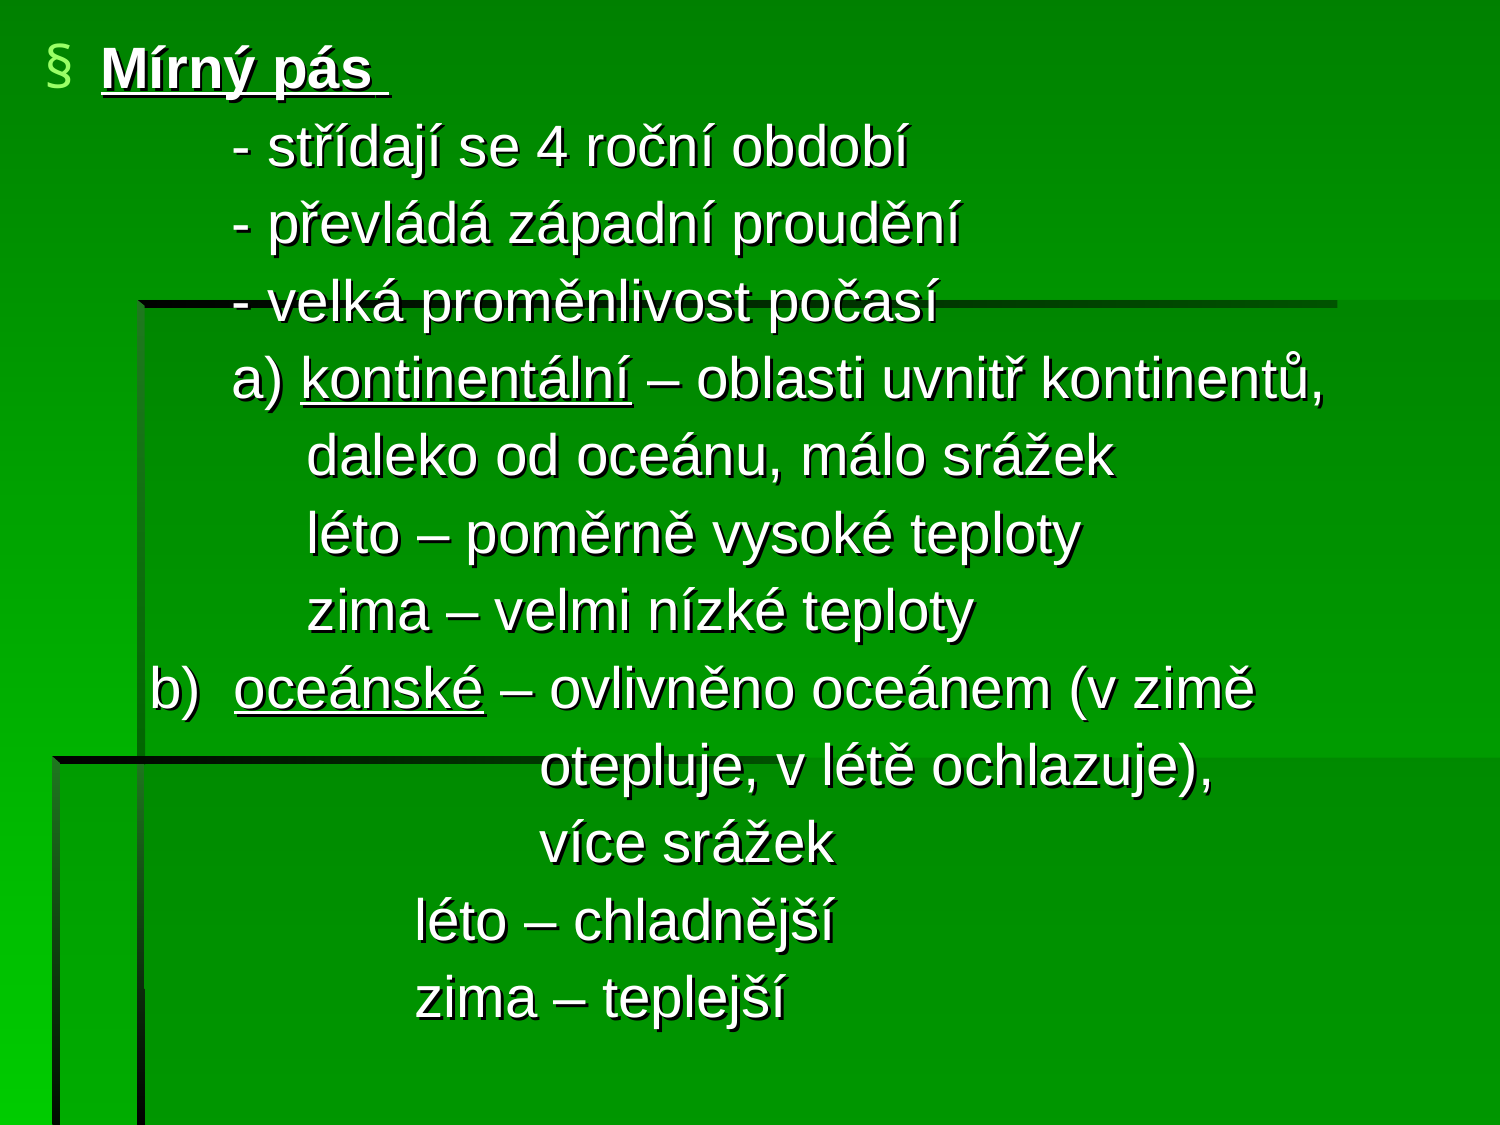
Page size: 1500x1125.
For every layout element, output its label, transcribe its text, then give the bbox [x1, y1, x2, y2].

list Mírný pás - střídají se 4 roční období - převládá západní proudění - velká proměnlivost počasí a) kontinentální – oblasti uvnitř kontinentů, daleko od oceánu, málo srážek léto – poměrně vysoké teploty zima – velmi nízké teploty b) oceánské – ovlivněno oceánem (v zimě otepluje, v létě ochlazuje), více srážek léto – chladnější zima – teplejší [29, 31, 1452, 1125]
